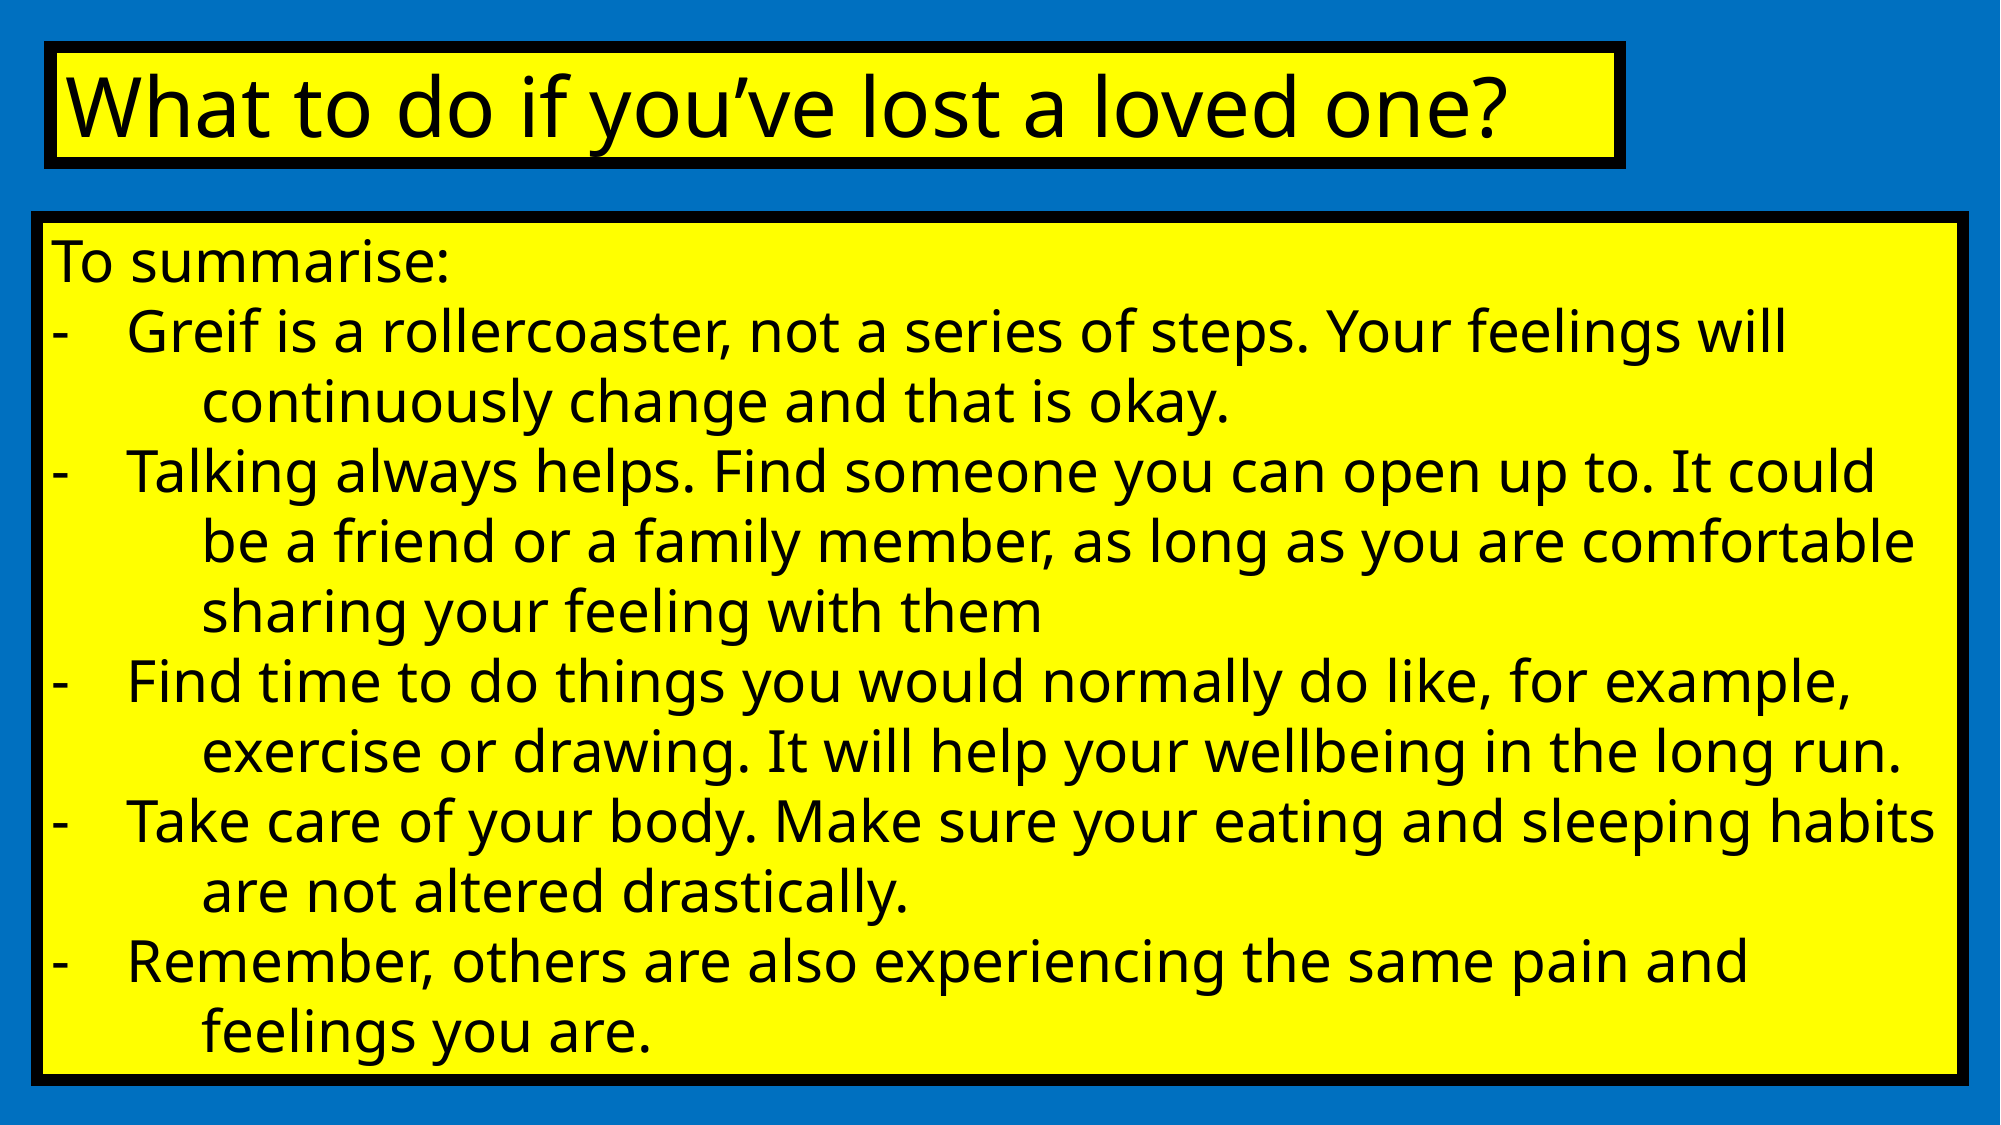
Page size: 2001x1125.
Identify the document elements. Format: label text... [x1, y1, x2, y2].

text_box What to do if you’ve lost a loved one? [50, 46, 1621, 163]
text_box To summarise: Greif is a rollercoaster, not a series of steps. Your feelings will continuously change and that is okay. Talking always helps. Find someone you can open up to. It could be a friend or a family member, as long as you are comfortable sharing your feeling with them Find time to do things you would normally do like, for example, exercise or drawing. It will help your wellbeing in the long run. Take care of your body. Make sure your eating and sleeping habits are not altered drastically. Remember, others are also experiencing the same pain and feelings you are. [36, 216, 1964, 1081]
